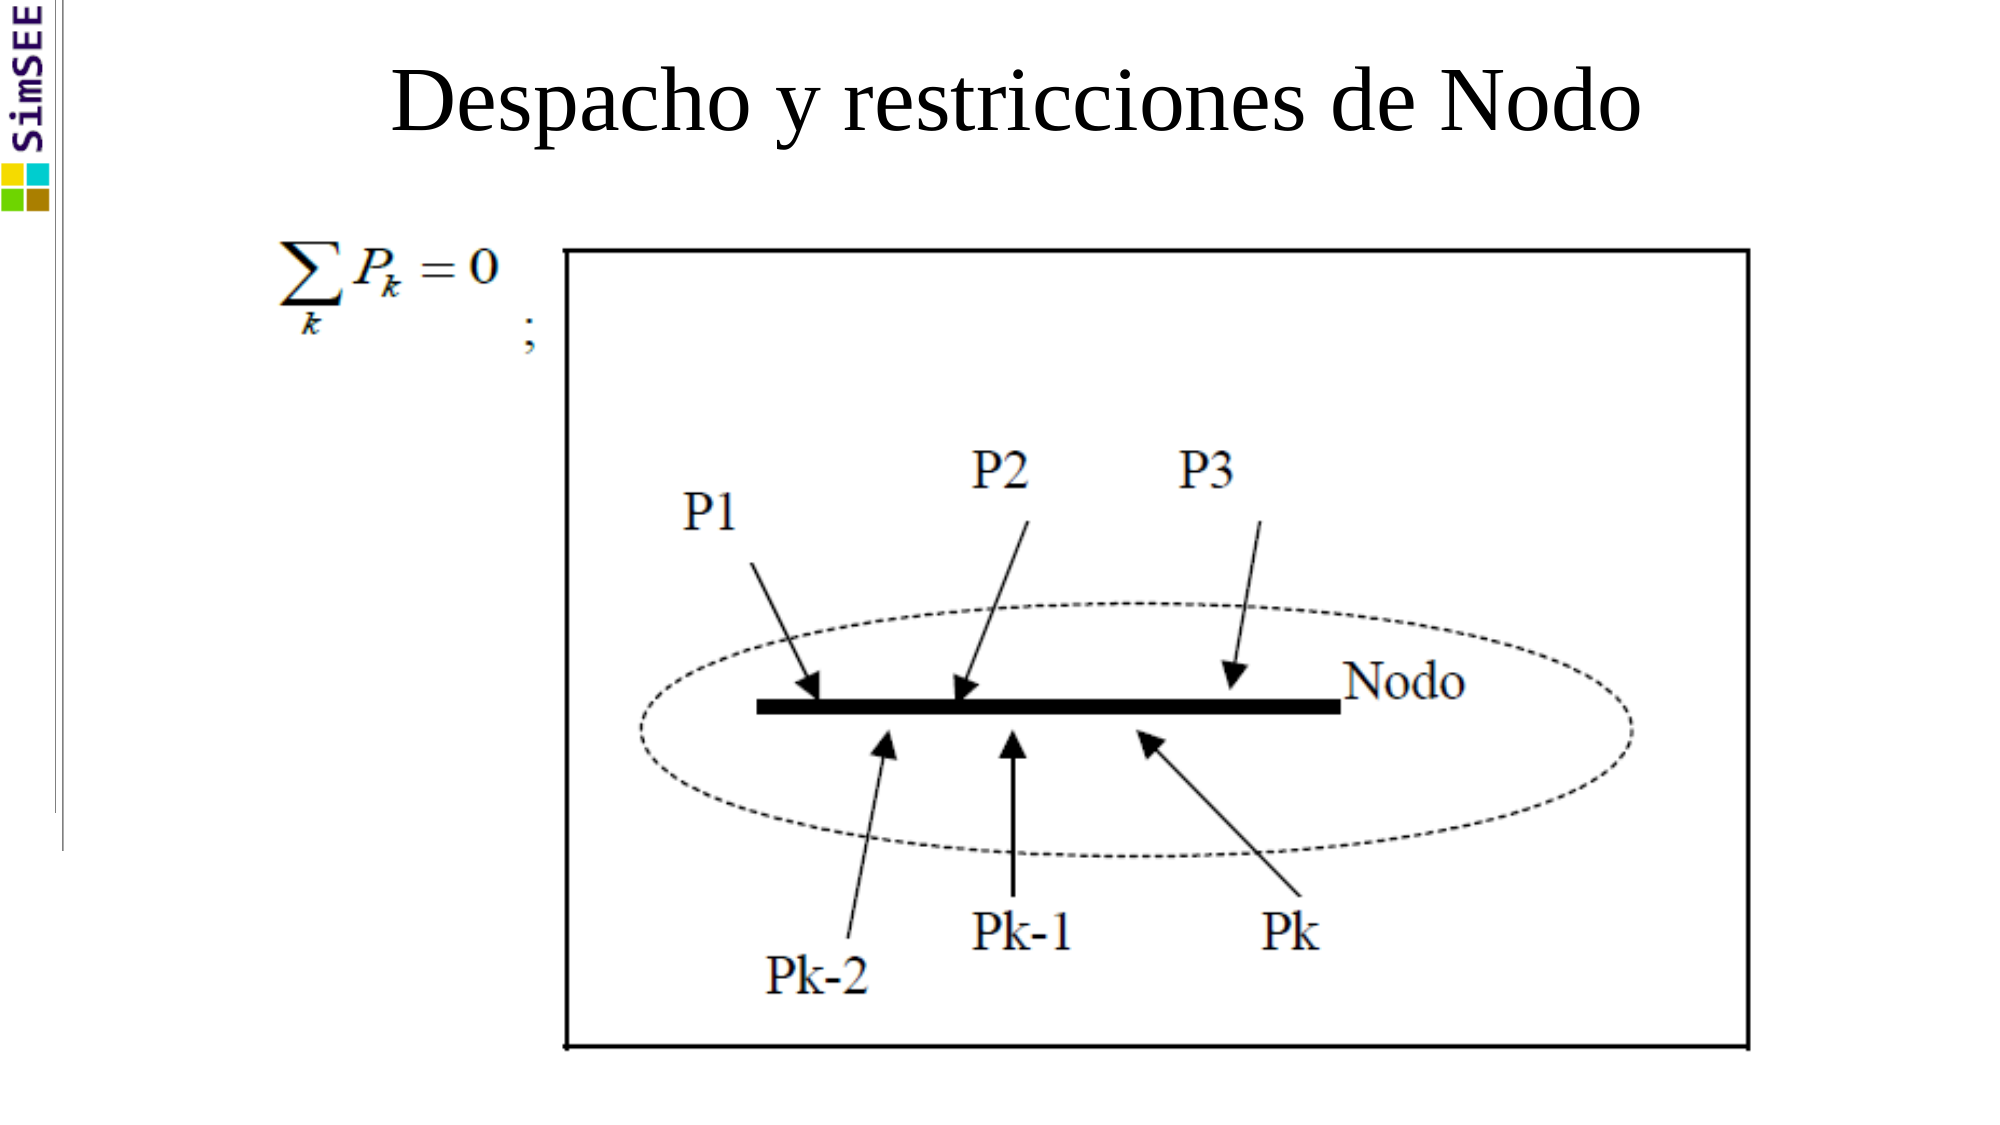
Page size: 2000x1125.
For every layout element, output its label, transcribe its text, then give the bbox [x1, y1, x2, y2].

title Despacho y restricciones de Nodo [270, 31, 1766, 157]
picture [0, 5, 52, 154]
picture [0, 162, 51, 213]
picture [242, 205, 1904, 1069]
